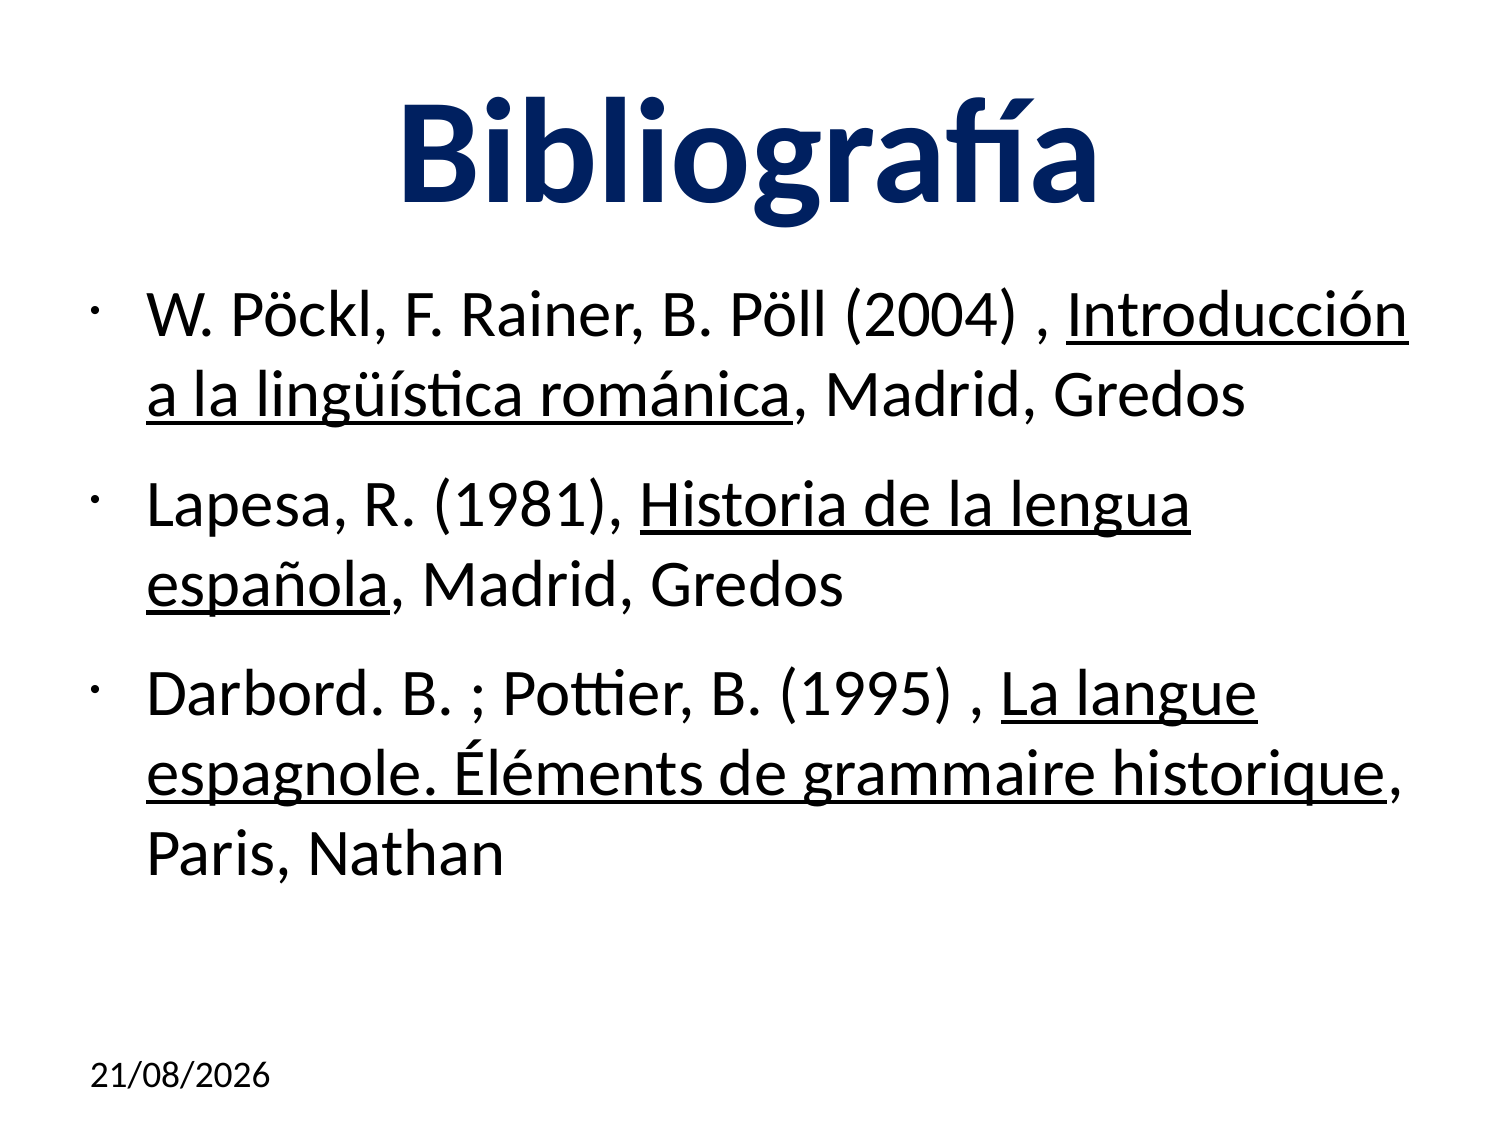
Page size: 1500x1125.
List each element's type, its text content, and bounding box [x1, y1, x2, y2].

title Bibliografía [75, 45, 1425, 233]
list W. Pöckl, F. Rainer, B. Pöll (2004) , Introducción a la lingüística románica, Madrid, Gredos Lapesa, R. (1981), Historia de la lengua española, Madrid, Gredos Darbord. B. ; Pottier, B. (1995) , La langue espagnole. Éléments de grammaire historique, Paris, Nathan [75, 262, 1425, 1005]
